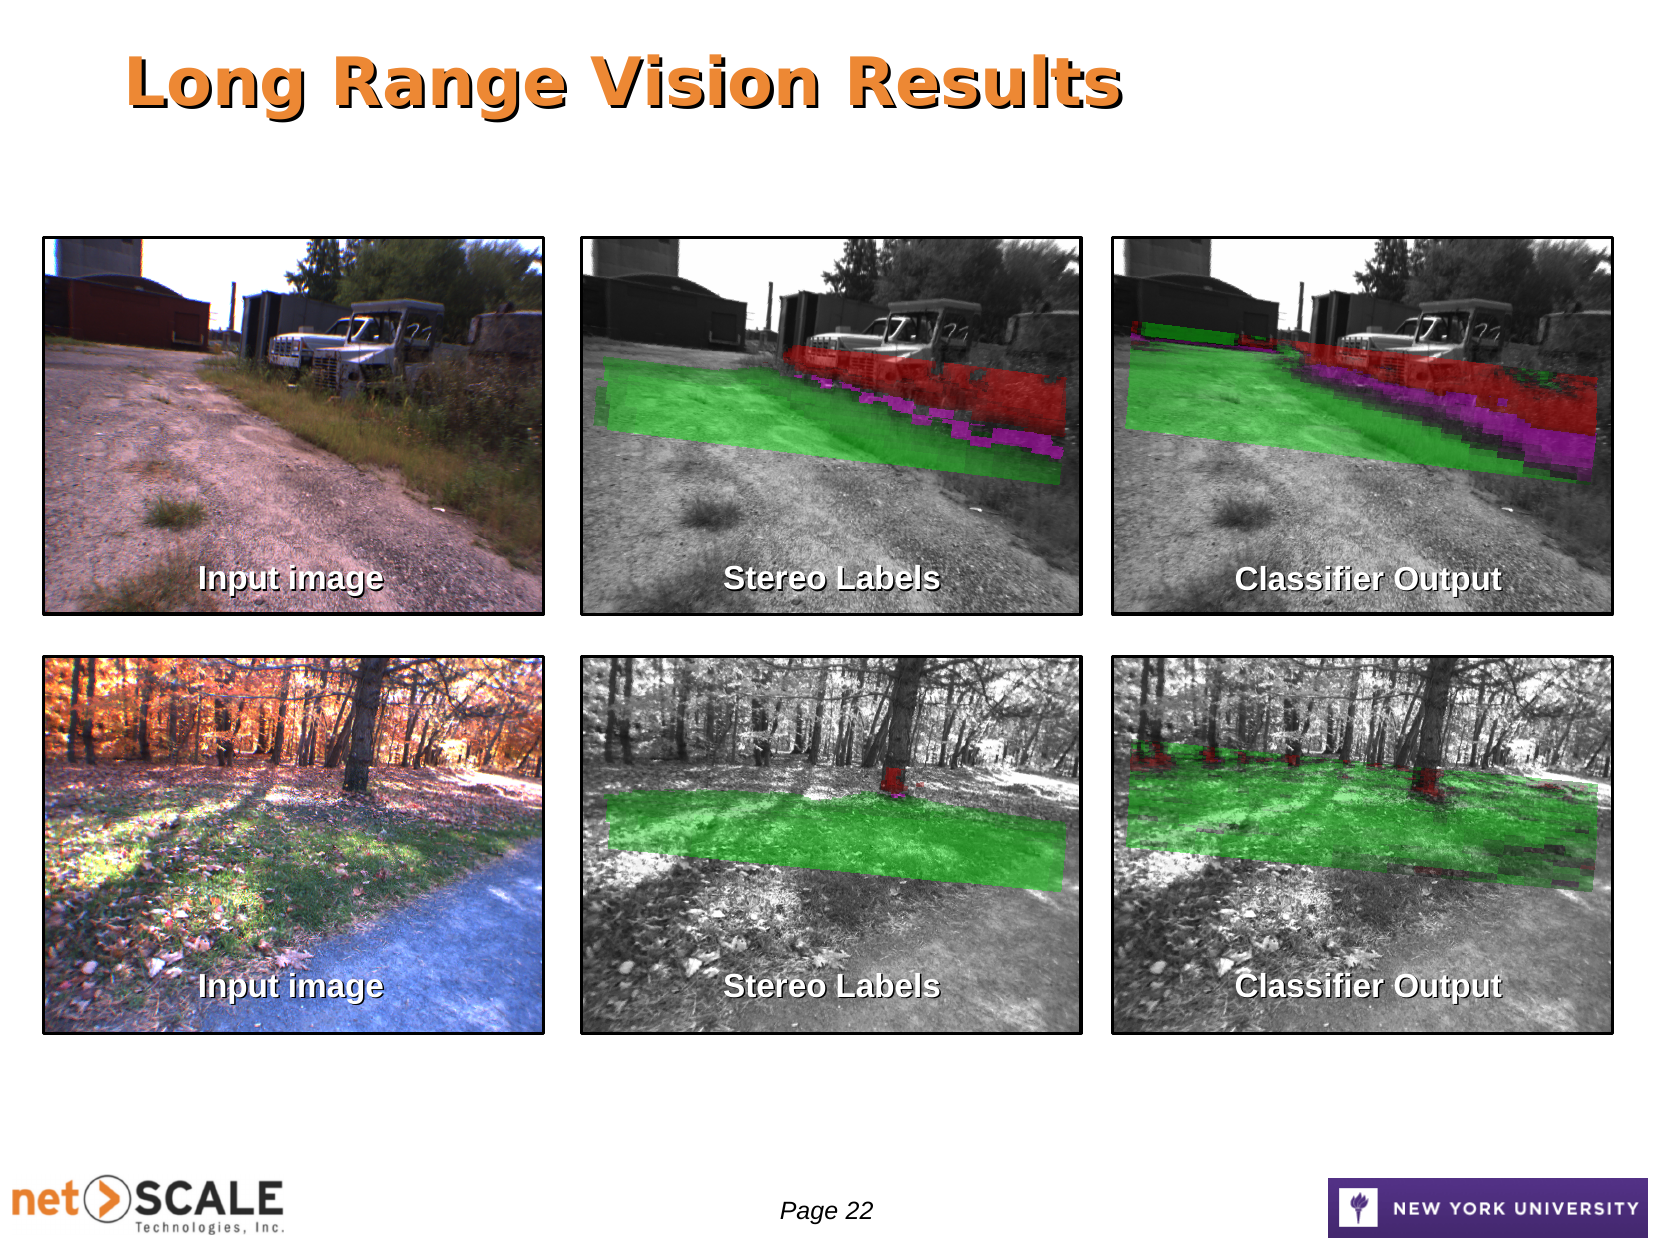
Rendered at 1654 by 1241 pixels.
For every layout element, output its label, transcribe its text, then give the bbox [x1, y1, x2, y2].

picture [45, 239, 543, 613]
text_box Classifier Output [1107, 967, 1630, 1011]
picture [45, 658, 543, 1032]
picture [12, 1174, 284, 1235]
text_box Stereo Labels [617, 967, 1047, 1011]
picture [1328, 1178, 1648, 1238]
picture [1114, 1011, 1611, 1032]
picture [1114, 604, 1611, 613]
picture [1114, 239, 1611, 560]
text_box Input image [121, 559, 461, 603]
picture [1114, 658, 1611, 967]
picture [582, 658, 1080, 1032]
text_box Classifier Output [1107, 560, 1630, 604]
text_box Stereo Labels [617, 559, 1047, 603]
text_box Input image [121, 967, 461, 1011]
title Long Range Vision Results [123, 0, 1626, 166]
picture [582, 239, 1080, 613]
